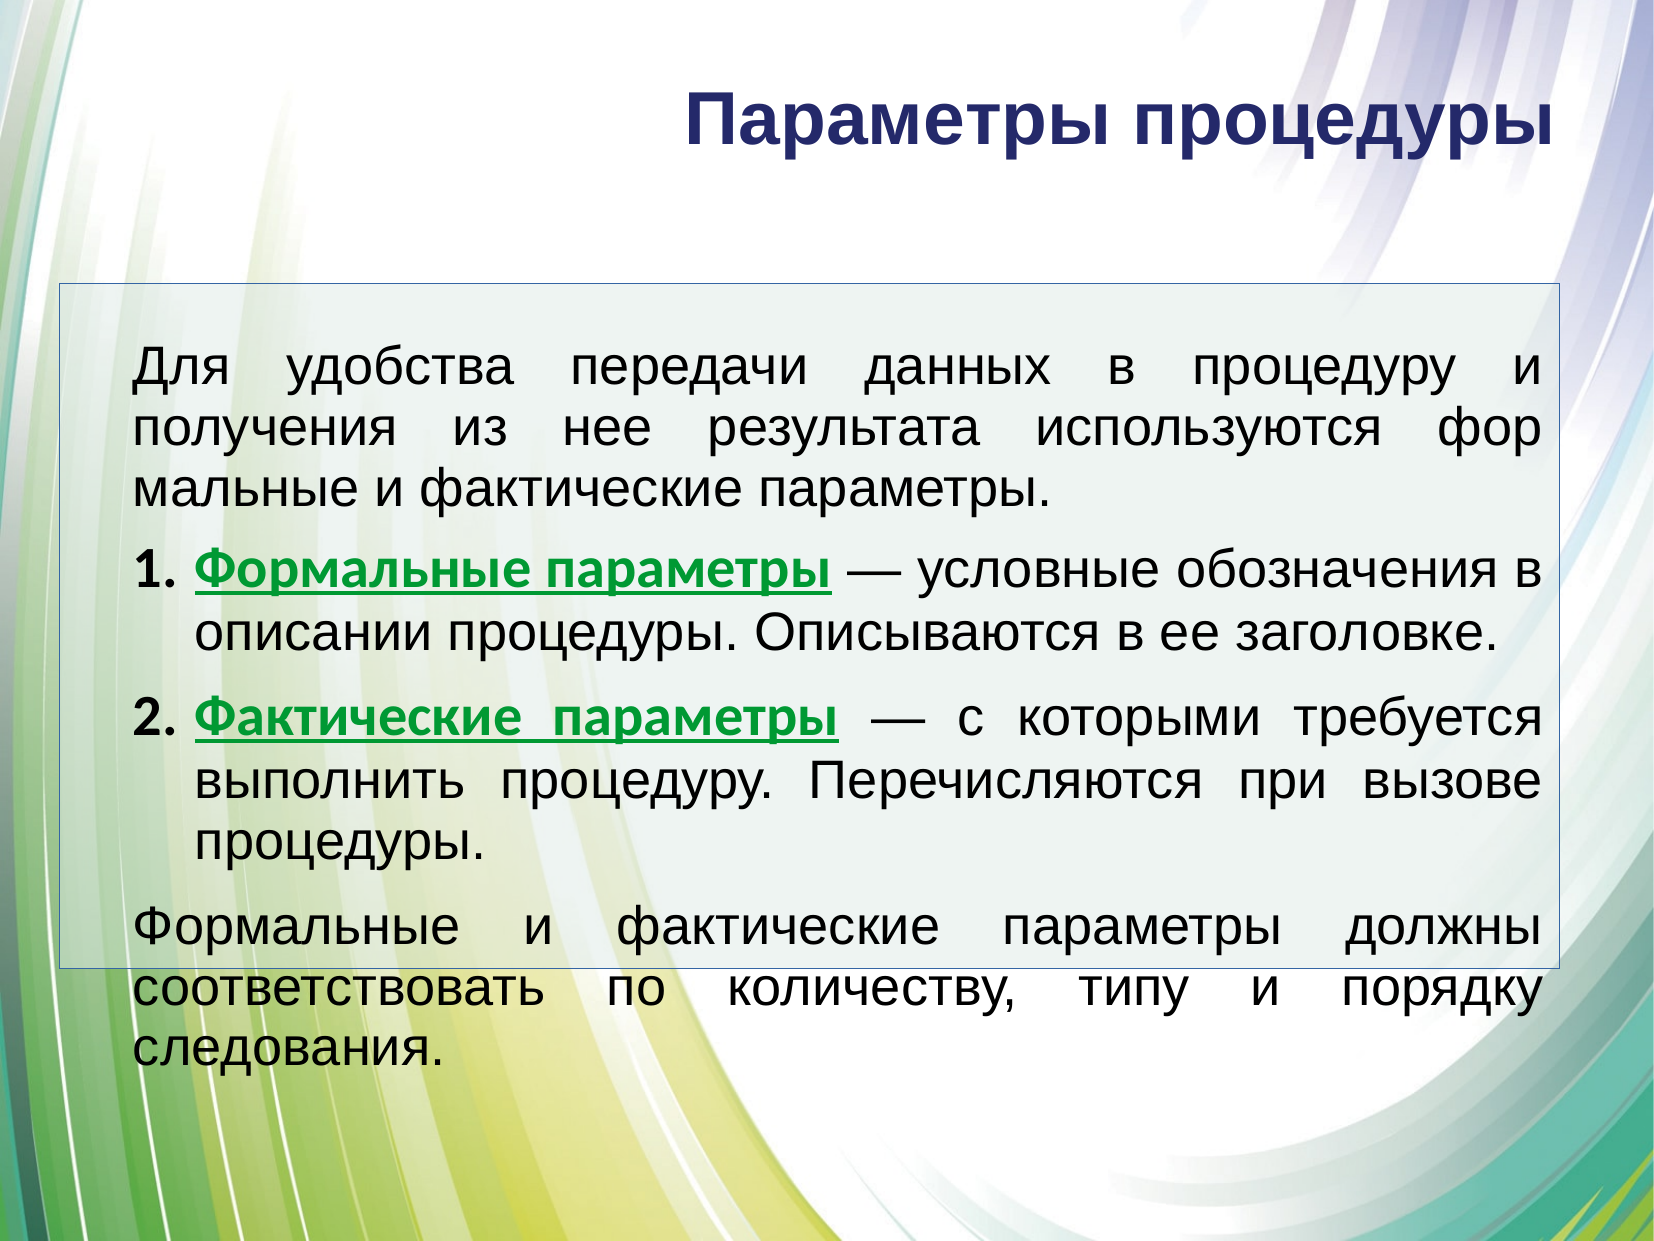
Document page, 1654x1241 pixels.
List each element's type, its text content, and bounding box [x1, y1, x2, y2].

text_box [1222, 934, 1235, 941]
text_box [1039, 934, 1053, 941]
text_box Для удобства передачи данных в процедуру и получения из нее результата используются фор­мальные и фактические параметры. Формальные параметры — условные обозначения в описании процедуры. Описываются в ее заго­ловке. Фактические параметры — с которыми требуется выполнить про­цедуру. Перечисляются при вызове процедуры. Формальные и фактические параметры должны соответствовать по количе­ству, типу и порядку следования. [118, 328, 1560, 934]
text_box [297, 934, 307, 941]
text_box [59, 283, 1560, 969]
text_box [213, 934, 226, 941]
text_box [1071, 934, 1084, 941]
text_box [1252, 934, 1263, 941]
text_box [182, 934, 196, 941]
text_box [1099, 934, 1113, 941]
text_box [400, 934, 411, 941]
text_box [1384, 934, 1398, 941]
picture [0, 0, 1654, 1241]
text_box [641, 934, 653, 941]
text_box Параметры процедуры [110, 34, 1571, 204]
text_box [1512, 934, 1523, 941]
text_box [668, 934, 682, 941]
text_box [1354, 934, 1367, 941]
text_box [342, 934, 354, 941]
text_box [624, 934, 636, 941]
text_box [278, 934, 292, 941]
